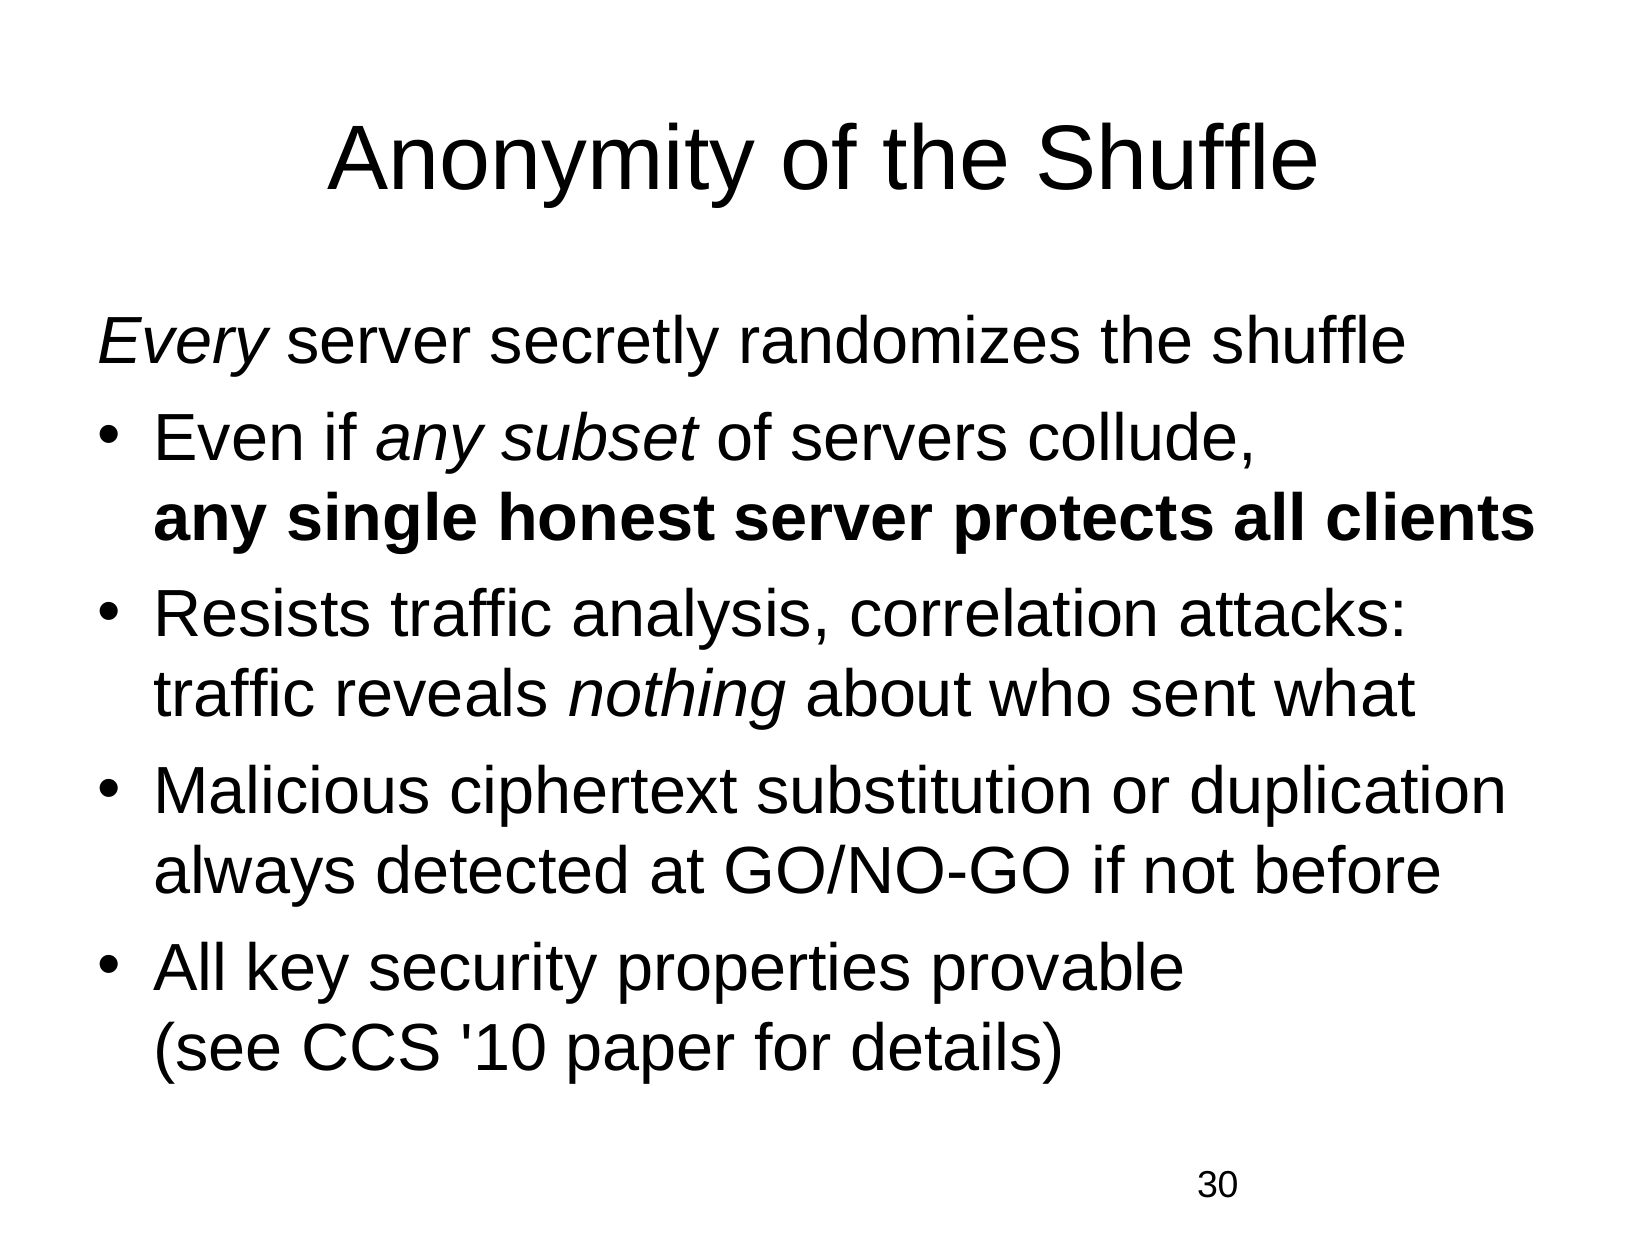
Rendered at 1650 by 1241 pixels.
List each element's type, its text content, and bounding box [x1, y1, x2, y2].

title Anonymity of the Shuffle [82, 49, 1568, 257]
list Every server secretly randomizes the shuffle Even if any subset of servers collude, any single honest server protects all clients Resists traffic analysis, correlation attacks: traffic reveals nothing about who sent what Malicious ciphertext substitution or duplication always detected at GO/NO-GO if not before All key security properties provable (see CCS '10 paper for details) [82, 289, 1568, 1109]
